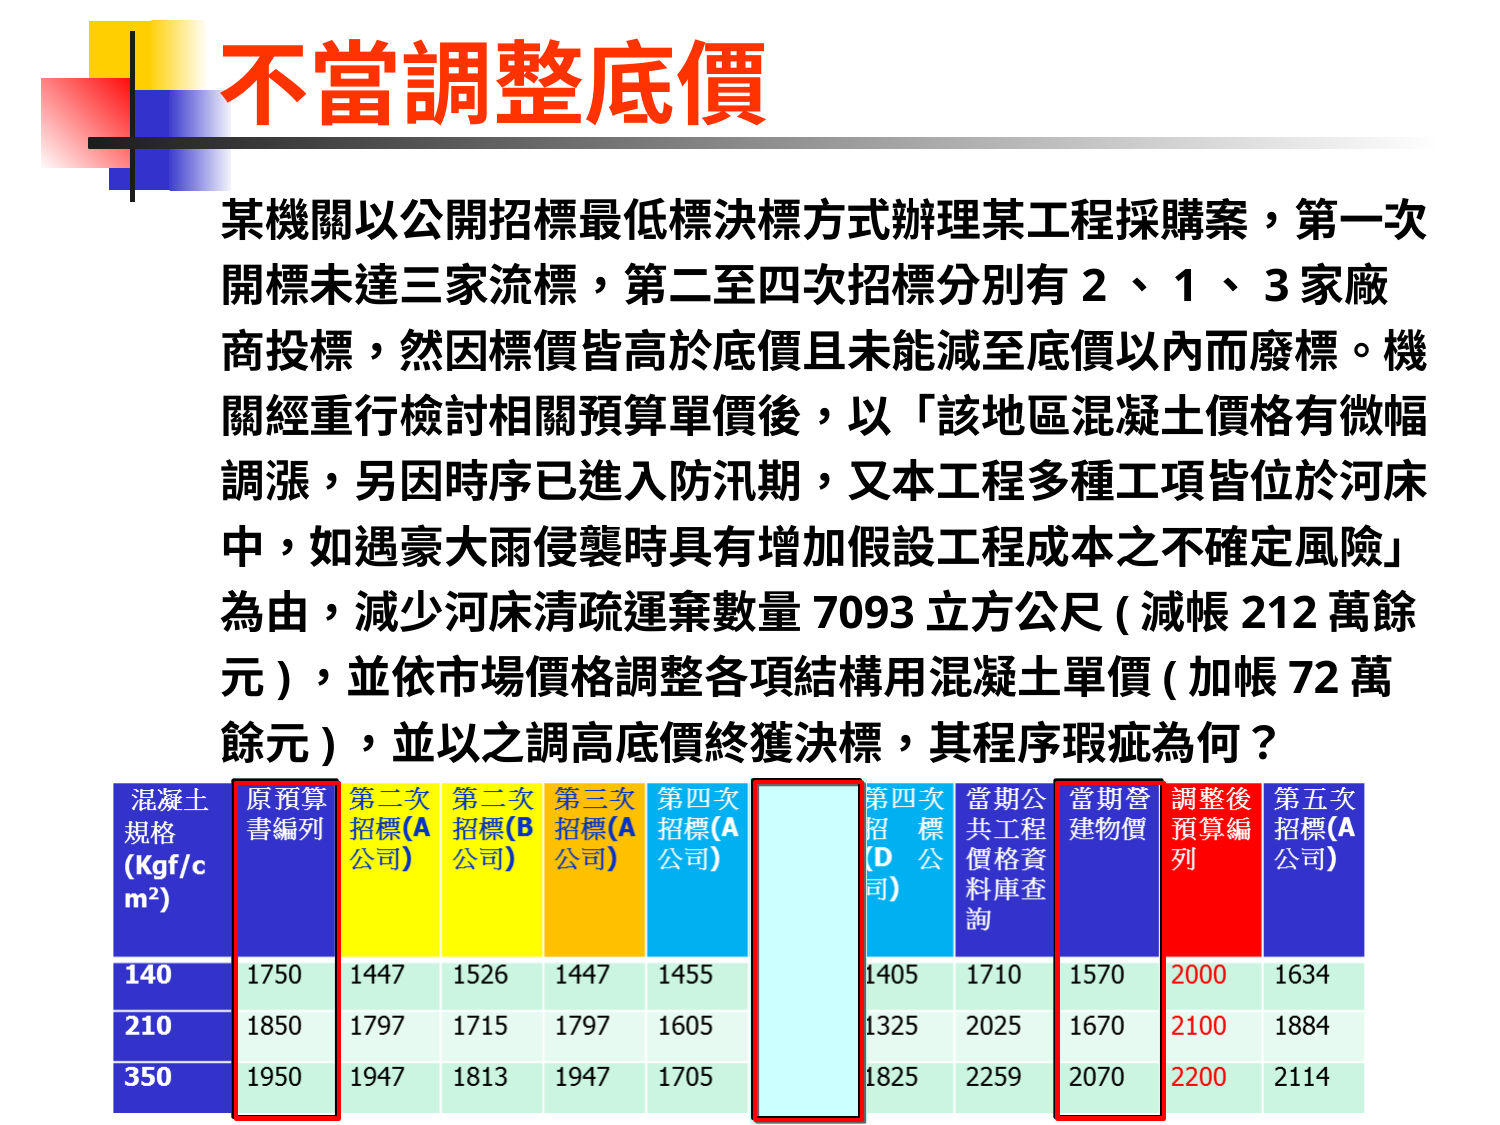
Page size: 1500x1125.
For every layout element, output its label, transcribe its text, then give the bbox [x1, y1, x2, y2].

picture [1060, 785, 1159, 1114]
picture [112, 775, 1366, 1124]
list 某機關以公開招標最低標決標方式辦理某工程採購案，第一次開標未達三家流標，第二至四次招標分別有2、1、3家廠商投標，然因標價皆高於底價且未能減至底價以內而廢標。機關經重行檢討相關預算單價後，以「該地區混凝土價格有微幅調漲，另因時序已進入防汛期，又本工程多種工項皆位於河床中，如遇豪大雨侵襲時具有增加假設工程成本之不確定風險」為由，減少河床清疏運棄數量7093立方公尺(減帳212萬餘元)，並依市場價格調整各項結構用混凝土單價(加帳72萬餘元)，並以之調高底價終獲決標，其程序瑕疵為何？ [64, 172, 1447, 788]
title 不當調整底價 [202, 18, 1482, 126]
picture [238, 785, 334, 1114]
